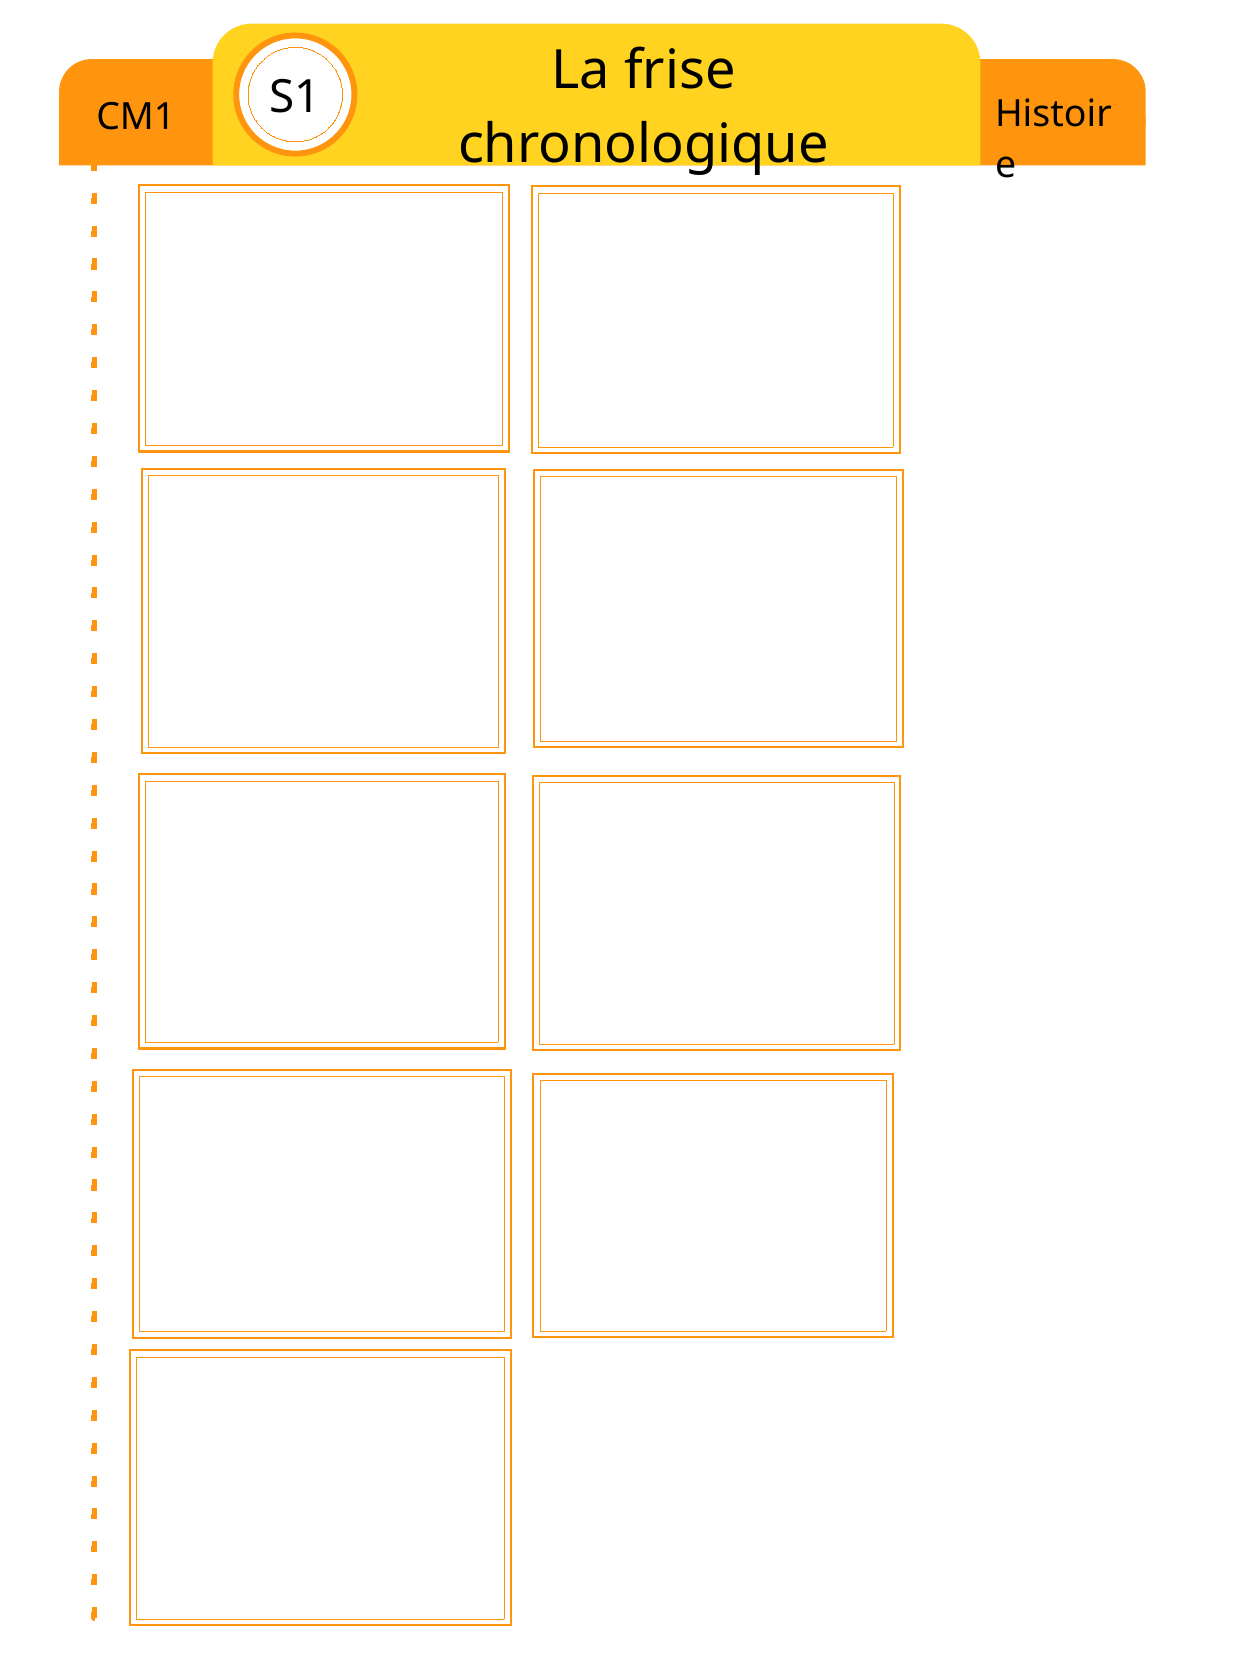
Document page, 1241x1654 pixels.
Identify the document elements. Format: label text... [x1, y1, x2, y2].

table_header [536, 1077, 890, 1335]
table_header [537, 473, 900, 745]
table_header [142, 188, 506, 449]
table_header [534, 189, 897, 451]
table_header [133, 1353, 508, 1623]
text_box S1 [248, 47, 343, 142]
text_box Histoire [980, 78, 1146, 142]
text_box CM1 [70, 82, 201, 146]
text_box [59, 23, 354, 166]
table_header [145, 471, 502, 750]
text_box La frise chronologique [354, 23, 934, 168]
text_box [934, 23, 1146, 166]
text_box [1001, 159, 1011, 165]
table_header [535, 778, 898, 1047]
table_header [142, 777, 502, 1046]
table_header [136, 1073, 508, 1335]
